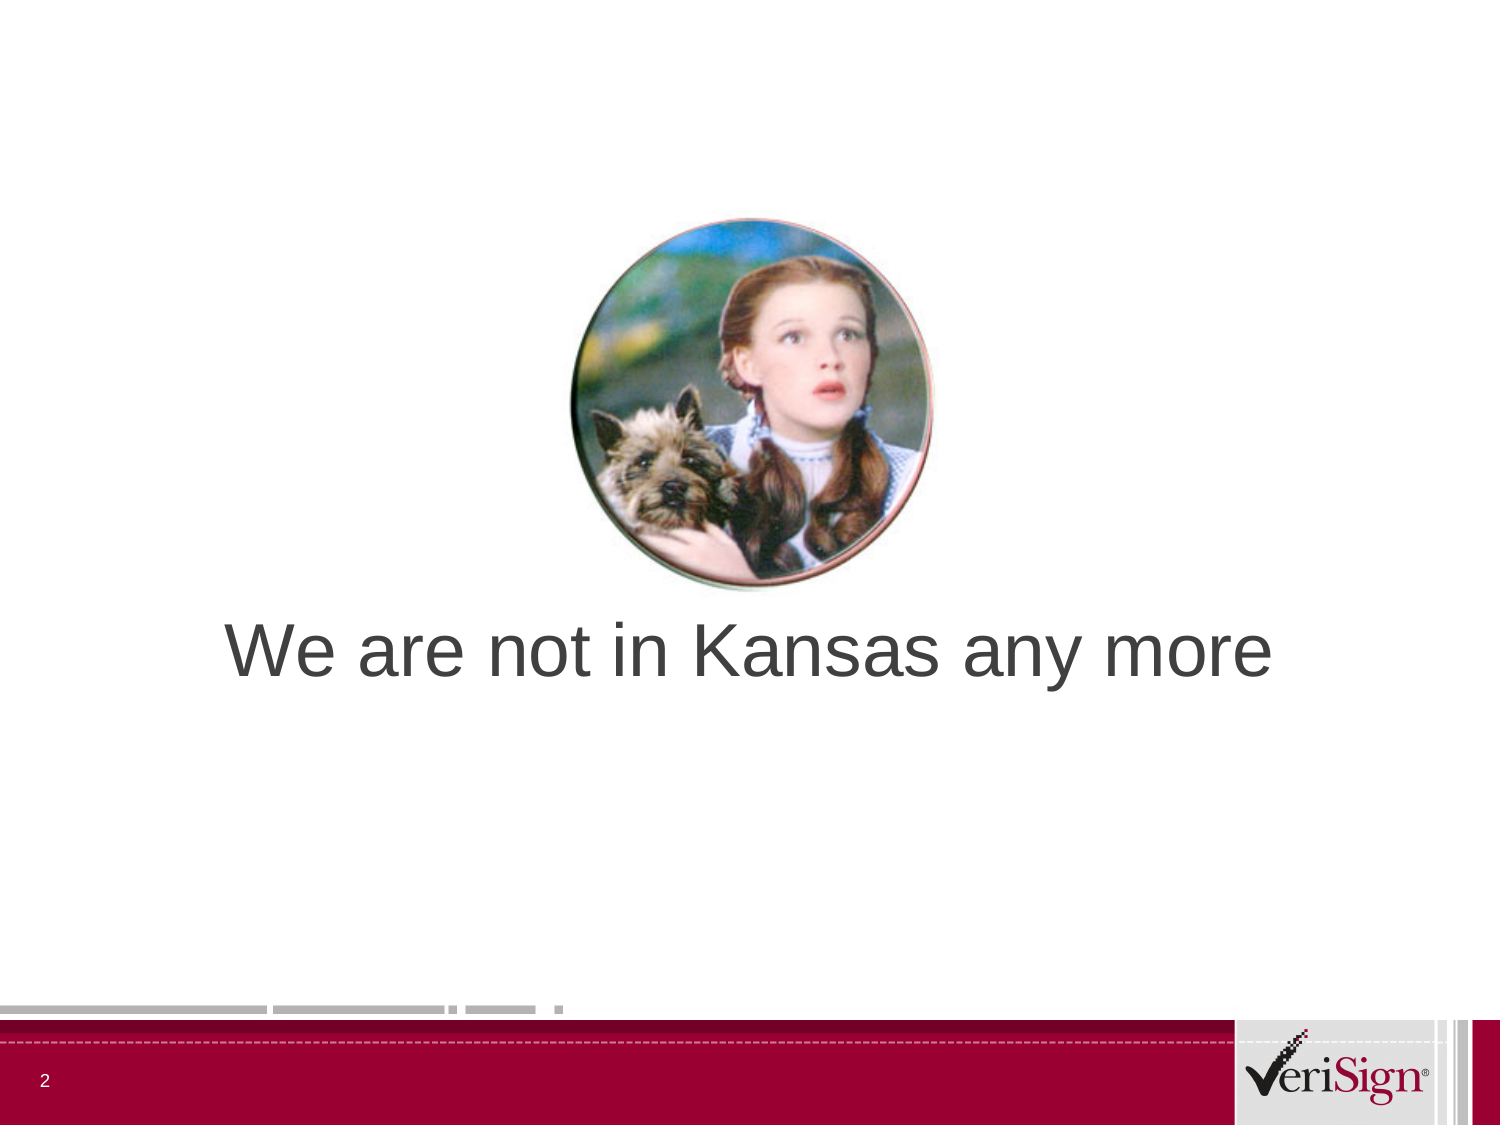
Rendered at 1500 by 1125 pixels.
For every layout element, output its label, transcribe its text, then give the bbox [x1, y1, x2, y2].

title We are not in Kansas any more [75, 462, 1426, 838]
picture [562, 209, 951, 601]
